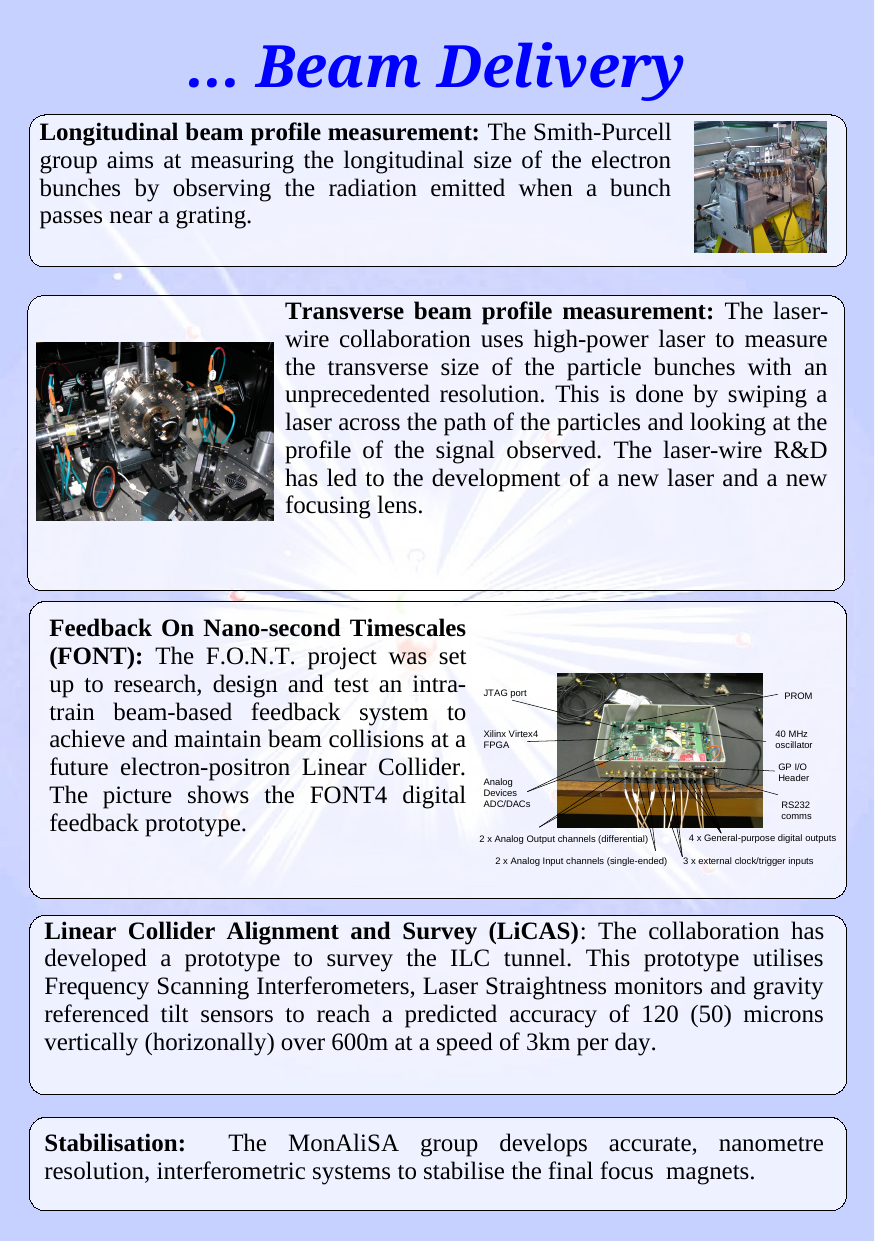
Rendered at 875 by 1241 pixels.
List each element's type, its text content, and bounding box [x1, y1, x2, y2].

text_box [687, 114, 847, 267]
text_box [34, 1117, 847, 1208]
picture [0, 0, 875, 1241]
text_box Transverse beam profile measurement: The laser-wire collaboration uses high-power laser to measure the transverse size of the particle bunches with an unprecedented resolution. This is done by swiping a laser across the path of the particles and looking at the profile of the signal observed. The laser-wire R&D has led to the development of a new laser and a new focusing lens. [270, 289, 844, 621]
text_box [27, 295, 270, 591]
text_box [840, 918, 847, 1092]
text_box Stabilisation: The MonAliSA group develops accurate, nanometre resolution, interferometric systems to stabilise the final focus magnets. [29, 1122, 840, 1241]
text_box [29, 601, 270, 895]
text_box [482, 608, 847, 899]
text_box Longitudinal beam profile measurement: The Smith-Purcell group aims at measuring the longitudinal size of the electron bunches by observing the radiation emitted when a bunch passes near a grating. [24, 110, 687, 292]
text_box Feedback On Nano-second Timescales (FONT): The F.O.N.T. project was set up to research, design and test an intra-train beam-based feedback system to achieve and maintain beam collisions at a future electron-positron Linear Collider. The picture shows the FONT4 digital feedback prototype. [34, 607, 482, 907]
text_box Linear Collider Alignment and Survey (LiCAS): The collaboration has developed a prototype to survey the ILC tunnel. This prototype utilises Frequency Scanning Interferometers, Laser Straightness monitors and gravity referenced tilt sensors to reach a predicted accuracy of 120 (50) microns vertically (horizonally) over 600m at a speed of 3km per day. [29, 909, 840, 1102]
title ... Beam Delivery [43, 21, 831, 108]
